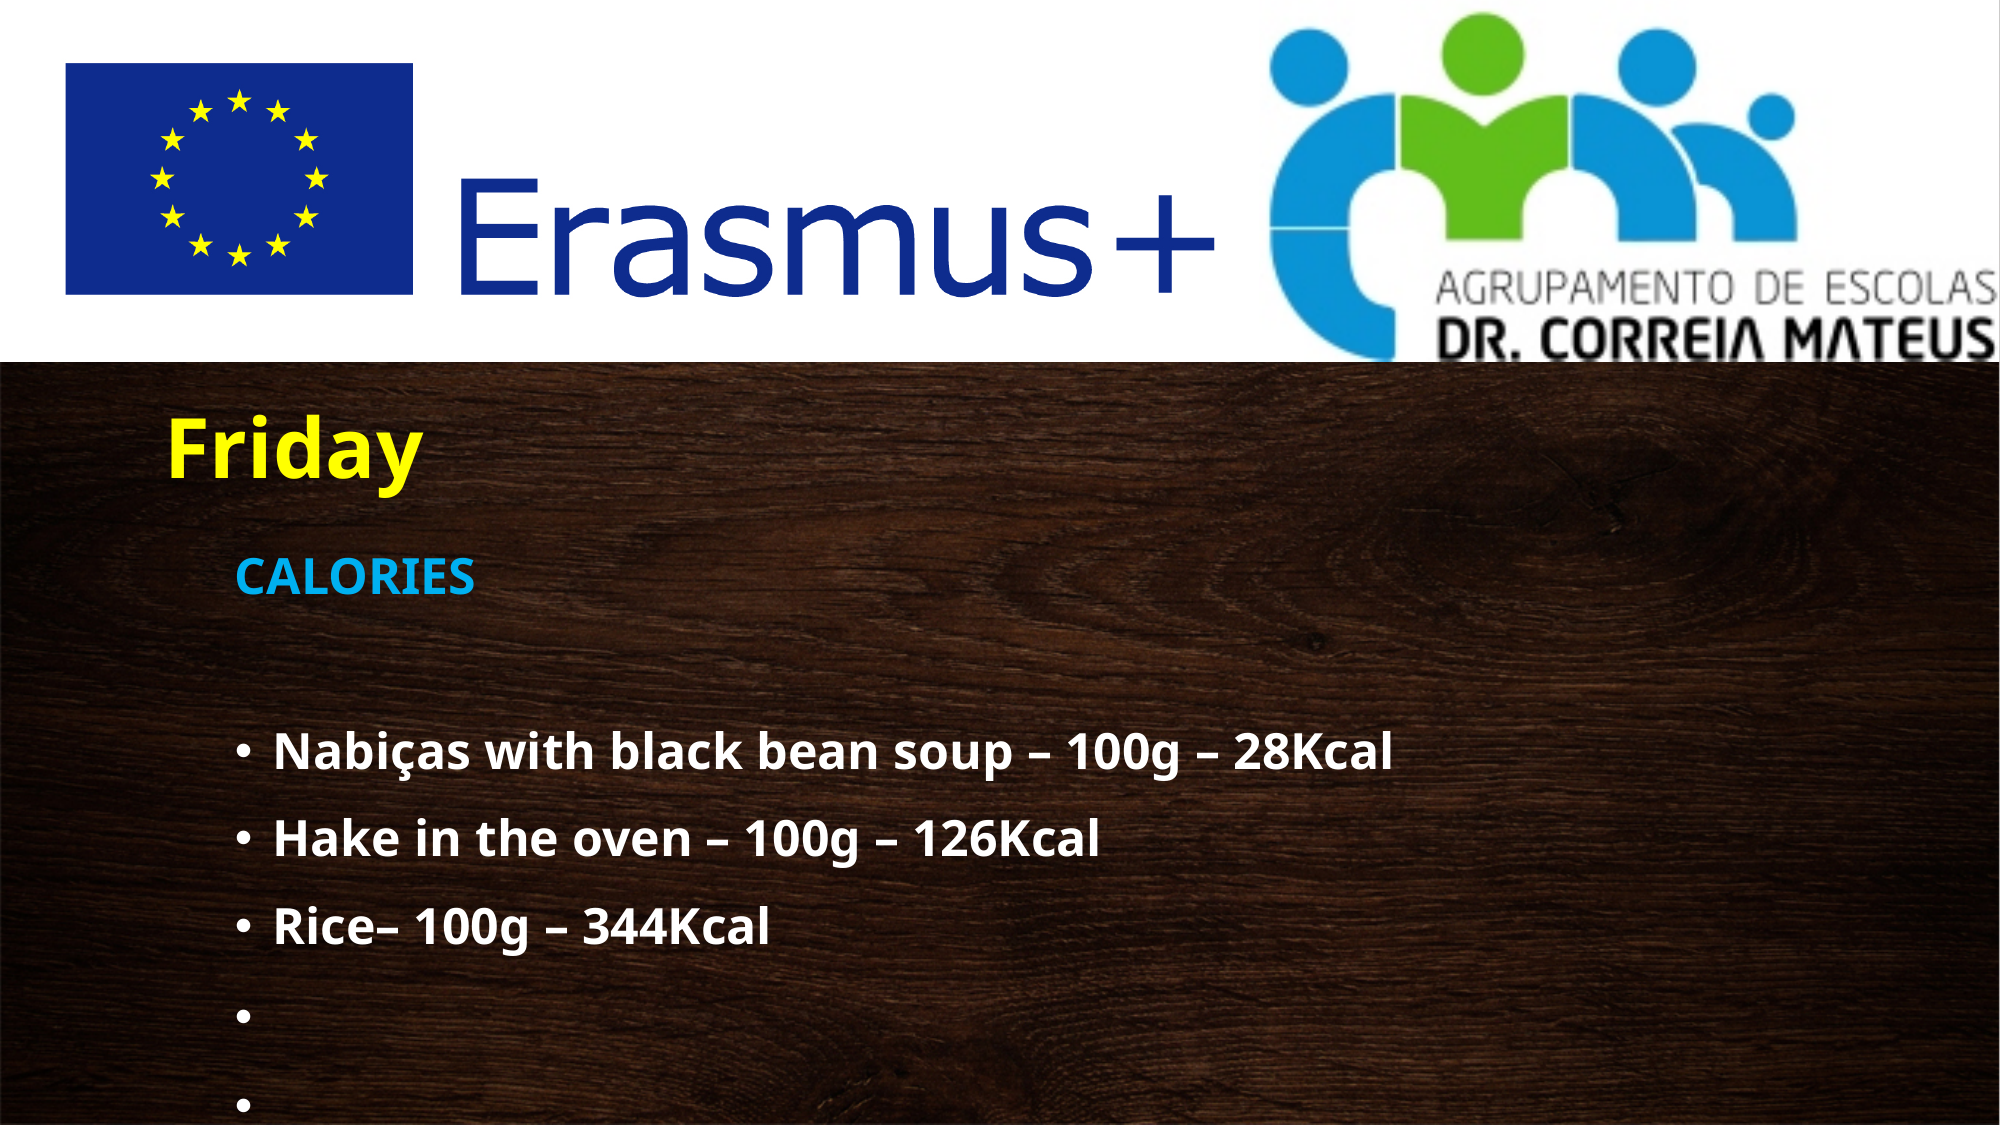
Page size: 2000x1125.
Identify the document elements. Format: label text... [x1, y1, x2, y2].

picture [0, 0, 2000, 362]
text_box Friday [149, 361, 764, 502]
text_box CALORIES Nabiças with black bean soup – 100g – 28Kcal Hake in the oven – 100g – 126Kcal Rice– 100g – 344Kcal carrot– 100g – 28Kcal Peas – 100g – 75Kcal Apple – 100g – 64Kcal Bread– 100g – 246Kcal [220, 544, 1799, 1125]
